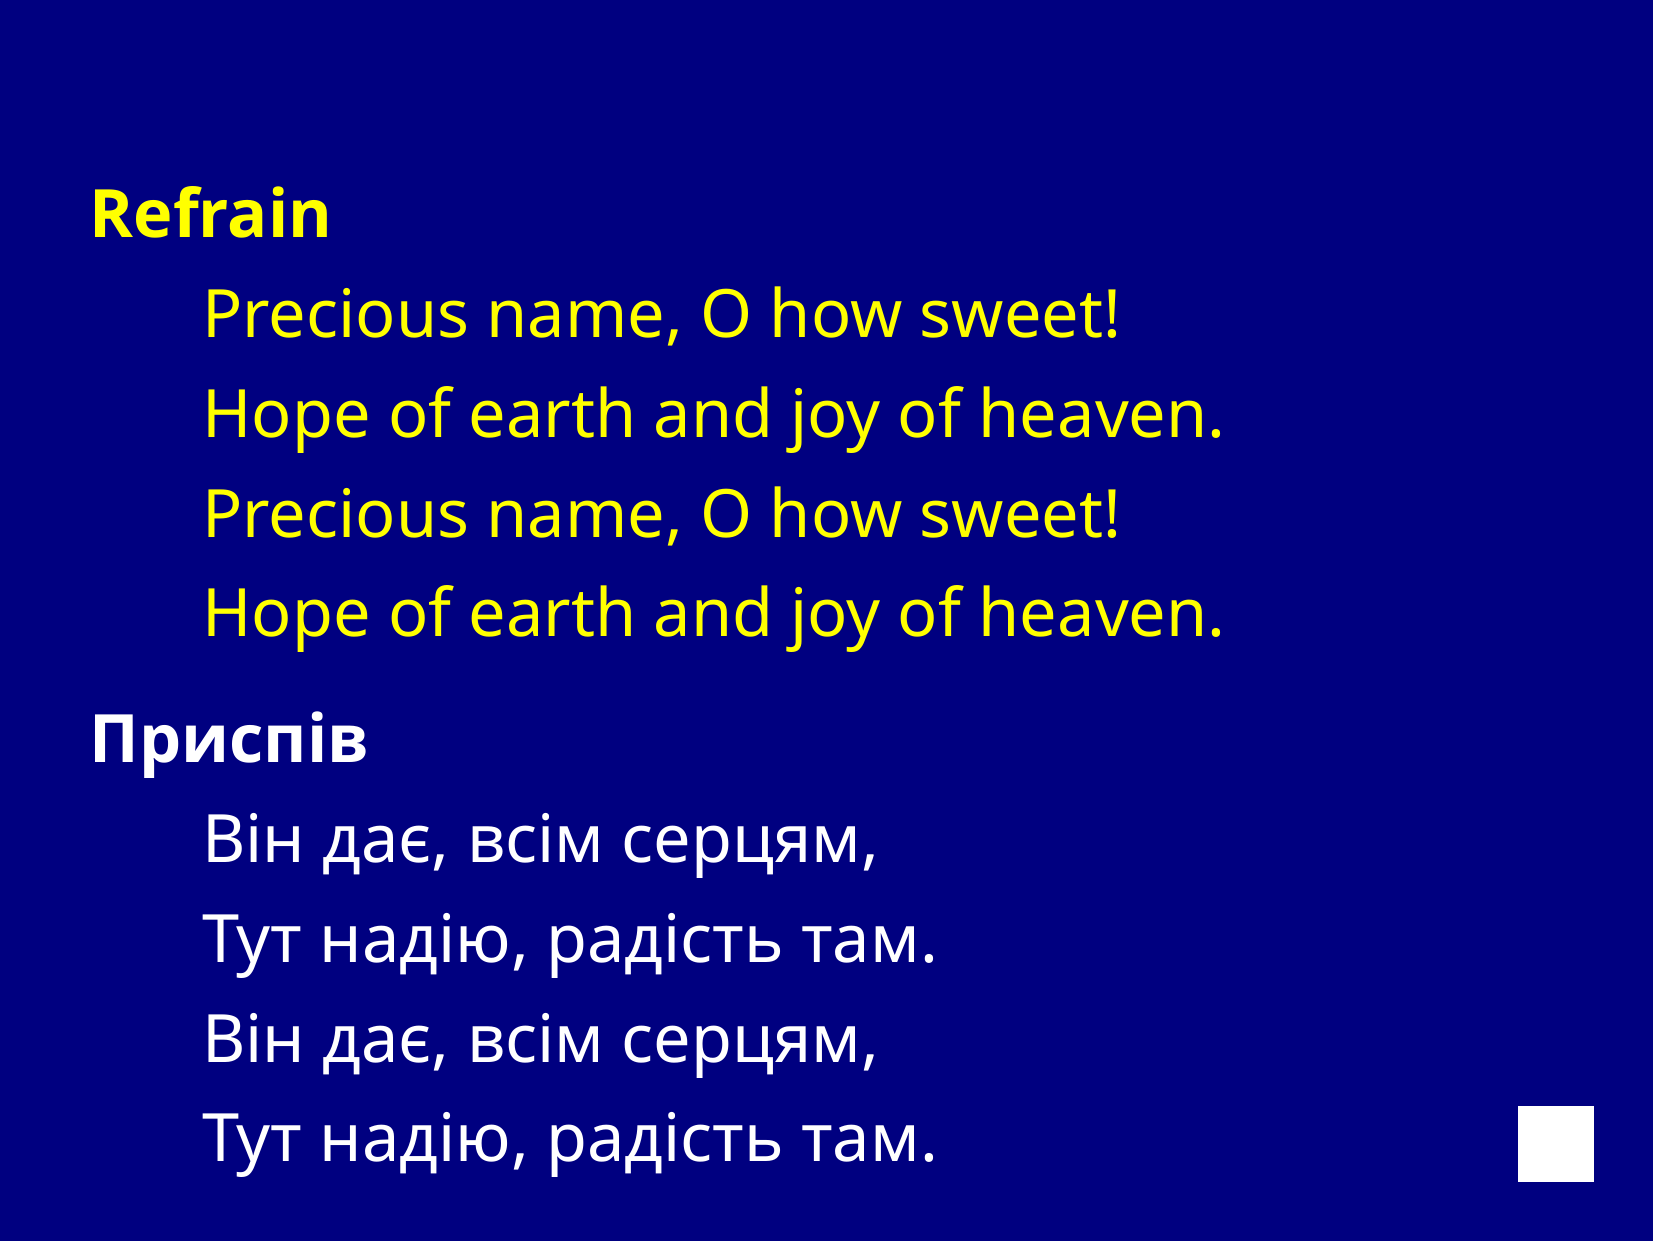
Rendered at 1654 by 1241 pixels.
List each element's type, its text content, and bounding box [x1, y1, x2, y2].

text_box [1518, 1106, 1594, 1182]
text_box Refrain Precious name, O how sweet! Hope of earth and joy of heaven. Precious name, O how sweet! Hope of earth and joy of heaven. [75, 150, 1576, 638]
text_box Приспів Він дає, всім серцям, Тут надію, радість там. Він дає, всім серцям, Тут надію, радість там. [75, 675, 1576, 1163]
